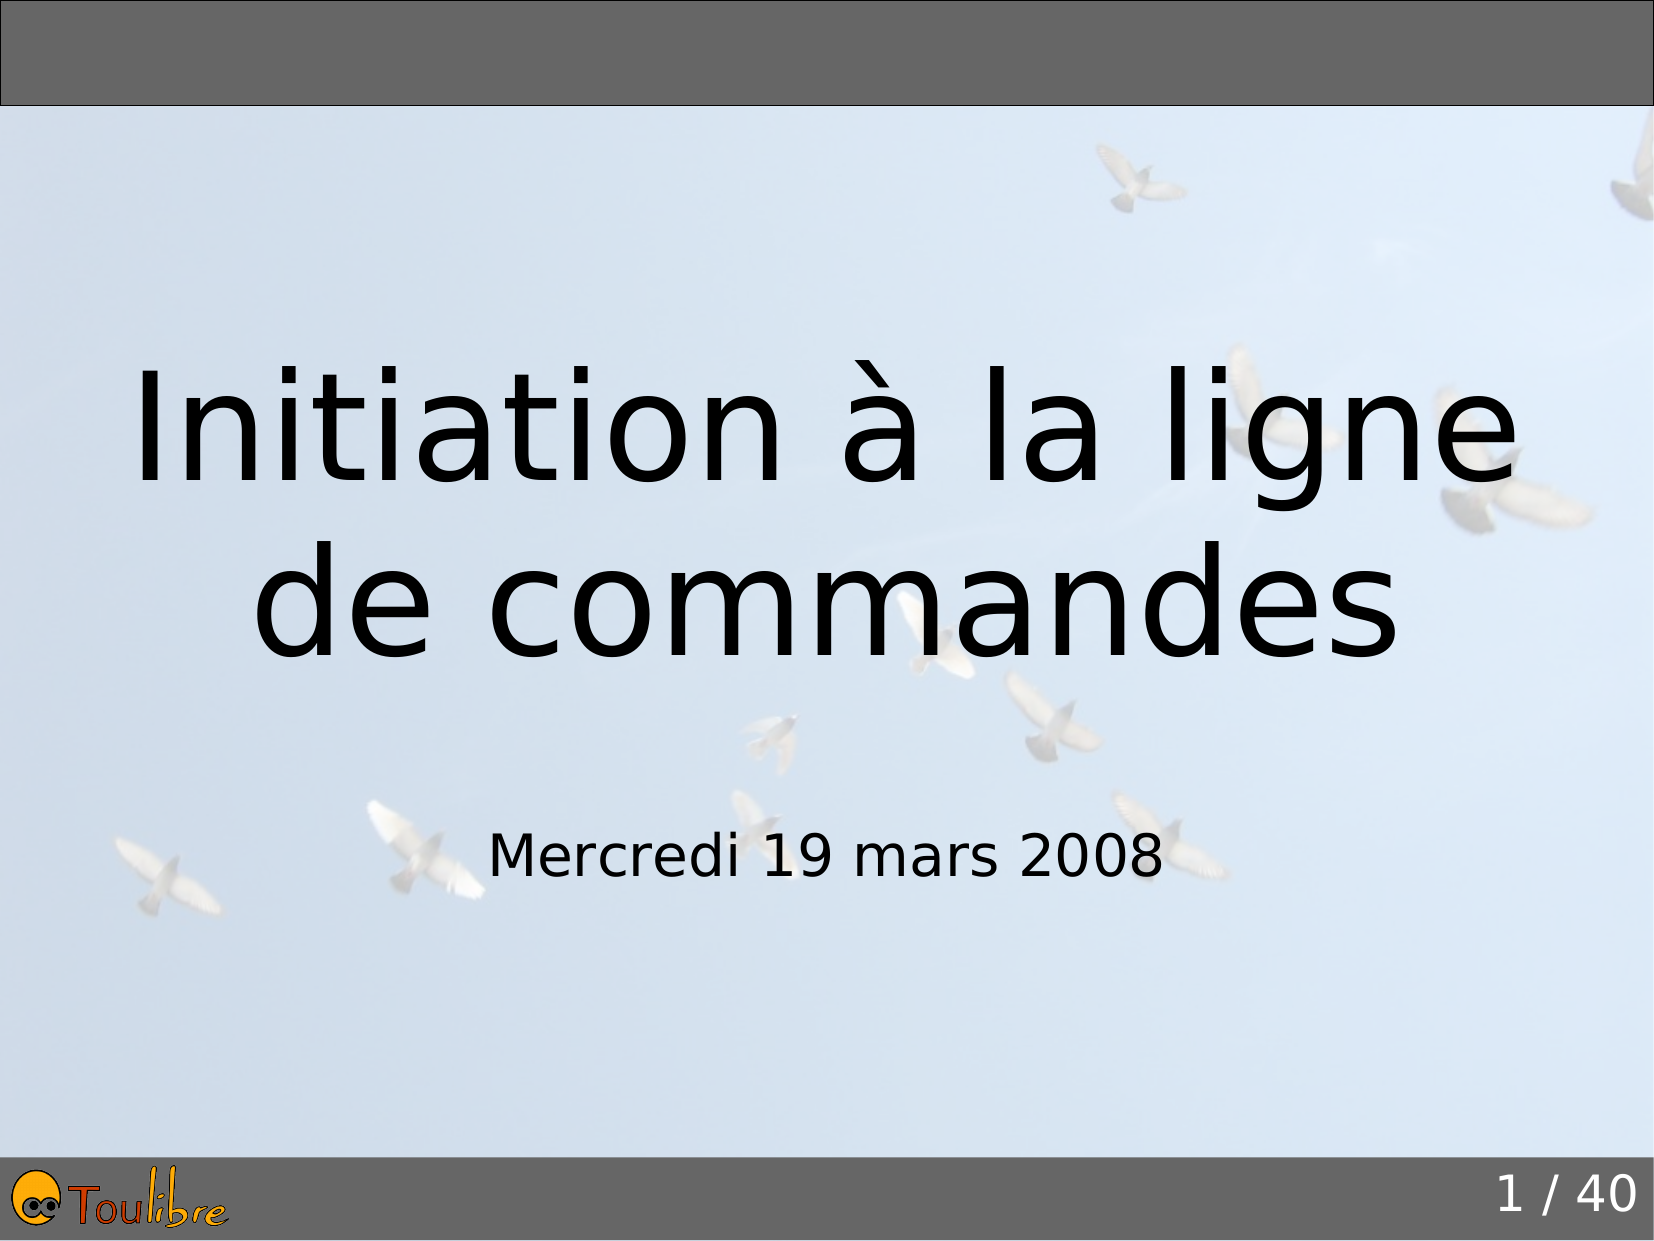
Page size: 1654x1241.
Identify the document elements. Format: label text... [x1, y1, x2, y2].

picture [11, 1165, 229, 1228]
text_box Initiation à la ligne de commandes Mercredi 19 mars 2008 [0, 334, 1654, 898]
